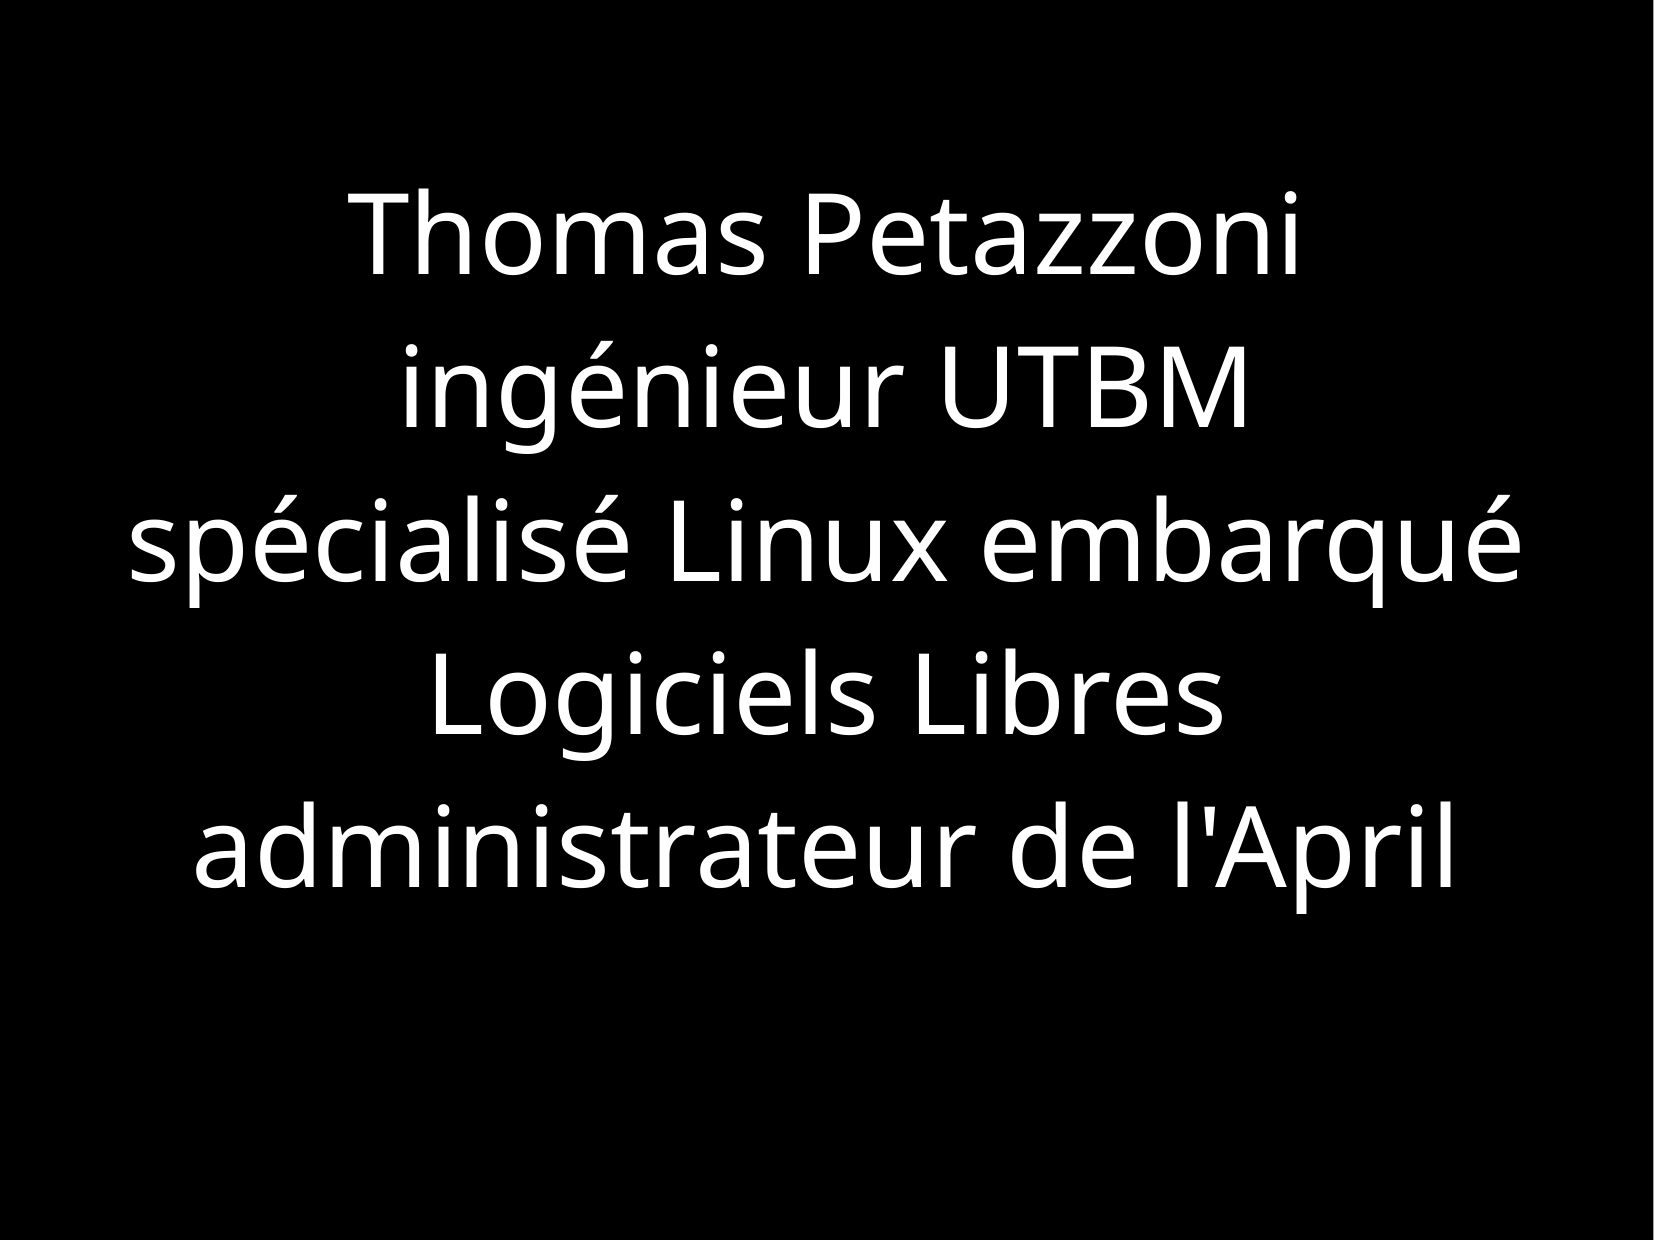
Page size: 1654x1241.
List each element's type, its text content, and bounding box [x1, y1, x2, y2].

title Thomas Petazzoni ingénieur UTBM spécialisé Linux embarqué Logiciels Libres administrateur de l'April [82, 56, 1571, 1172]
